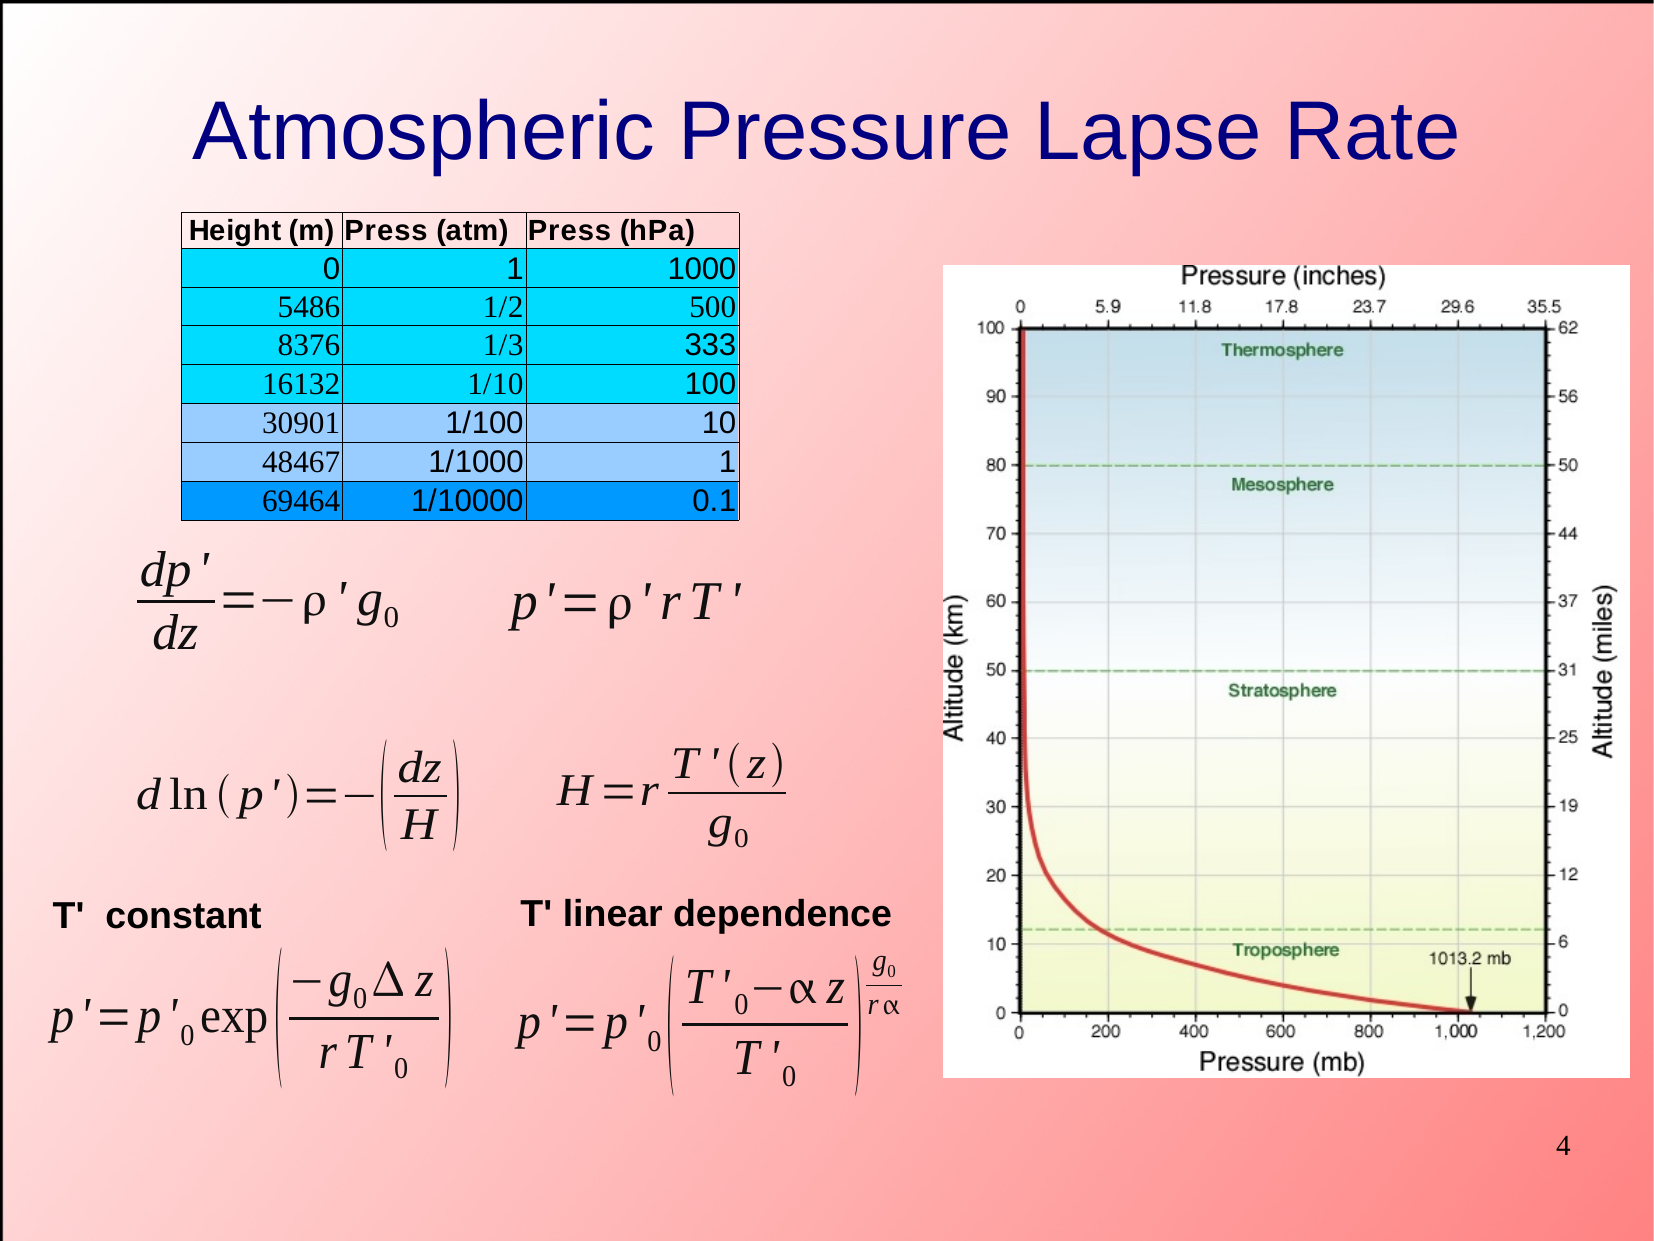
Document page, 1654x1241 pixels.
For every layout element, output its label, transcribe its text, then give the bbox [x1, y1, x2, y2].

chart [39, 945, 460, 1092]
chart [498, 571, 748, 632]
chart [127, 212, 741, 661]
title Atmospheric Pressure Lapse Rate [82, 49, 1571, 213]
picture [0, 0, 1654, 1241]
chart [547, 737, 796, 854]
chart [505, 944, 910, 1099]
text_box T' linear dependence [505, 885, 908, 943]
text_box T' constant [37, 887, 298, 945]
chart [127, 737, 468, 856]
